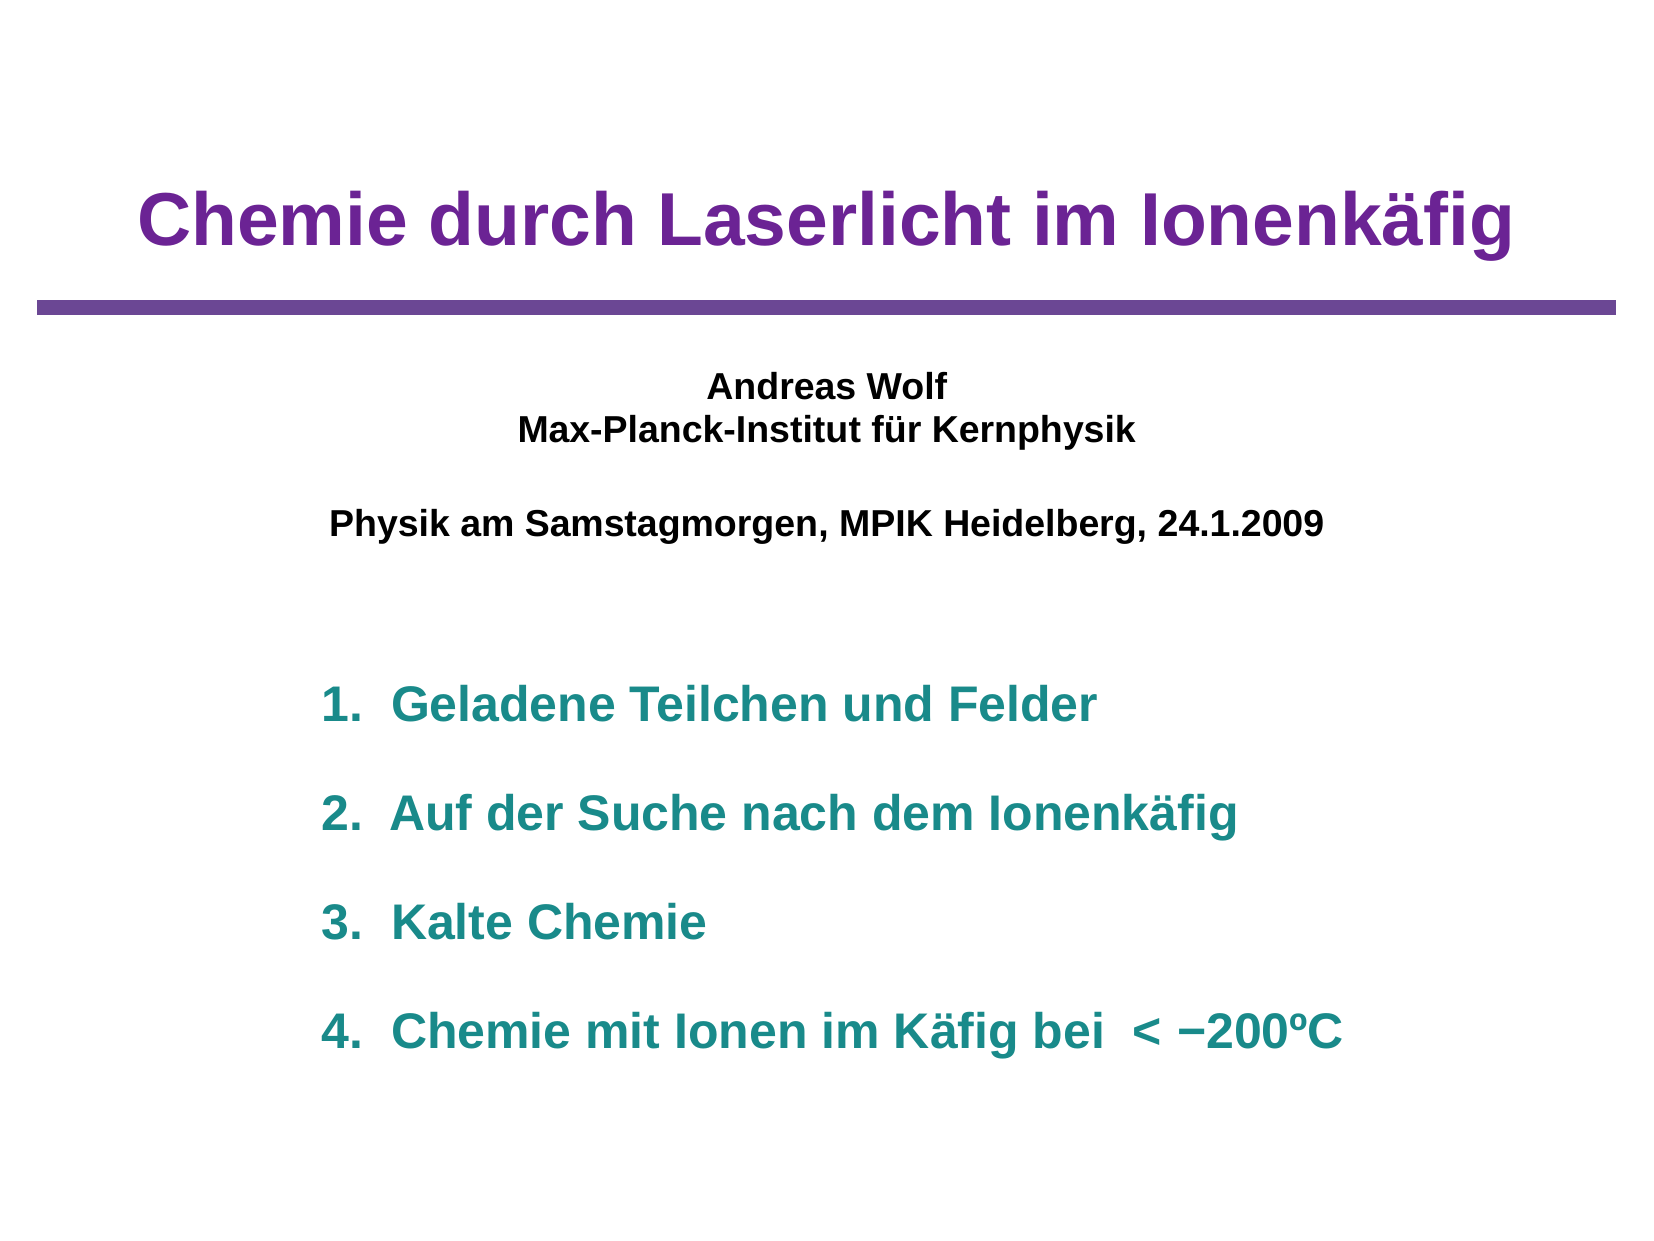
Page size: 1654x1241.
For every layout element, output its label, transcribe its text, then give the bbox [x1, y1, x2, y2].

text_box Andreas Wolf Max-Planck-Institut für Kernphysik [502, 358, 1151, 458]
text_box Physik am Samstagmorgen, MPIK Heidelberg, 24.1.2009 [314, 494, 1340, 552]
text_box 1. Geladene Teilchen und Felder 2. Auf der Suche nach dem Ionenkäfig 3. Kalte Chemie 4. Chemie mit Ionen im Käfig bei < −200ºC [306, 668, 1359, 1067]
text_box Chemie durch Laserlicht im Ionenkäfig [122, 170, 1532, 270]
